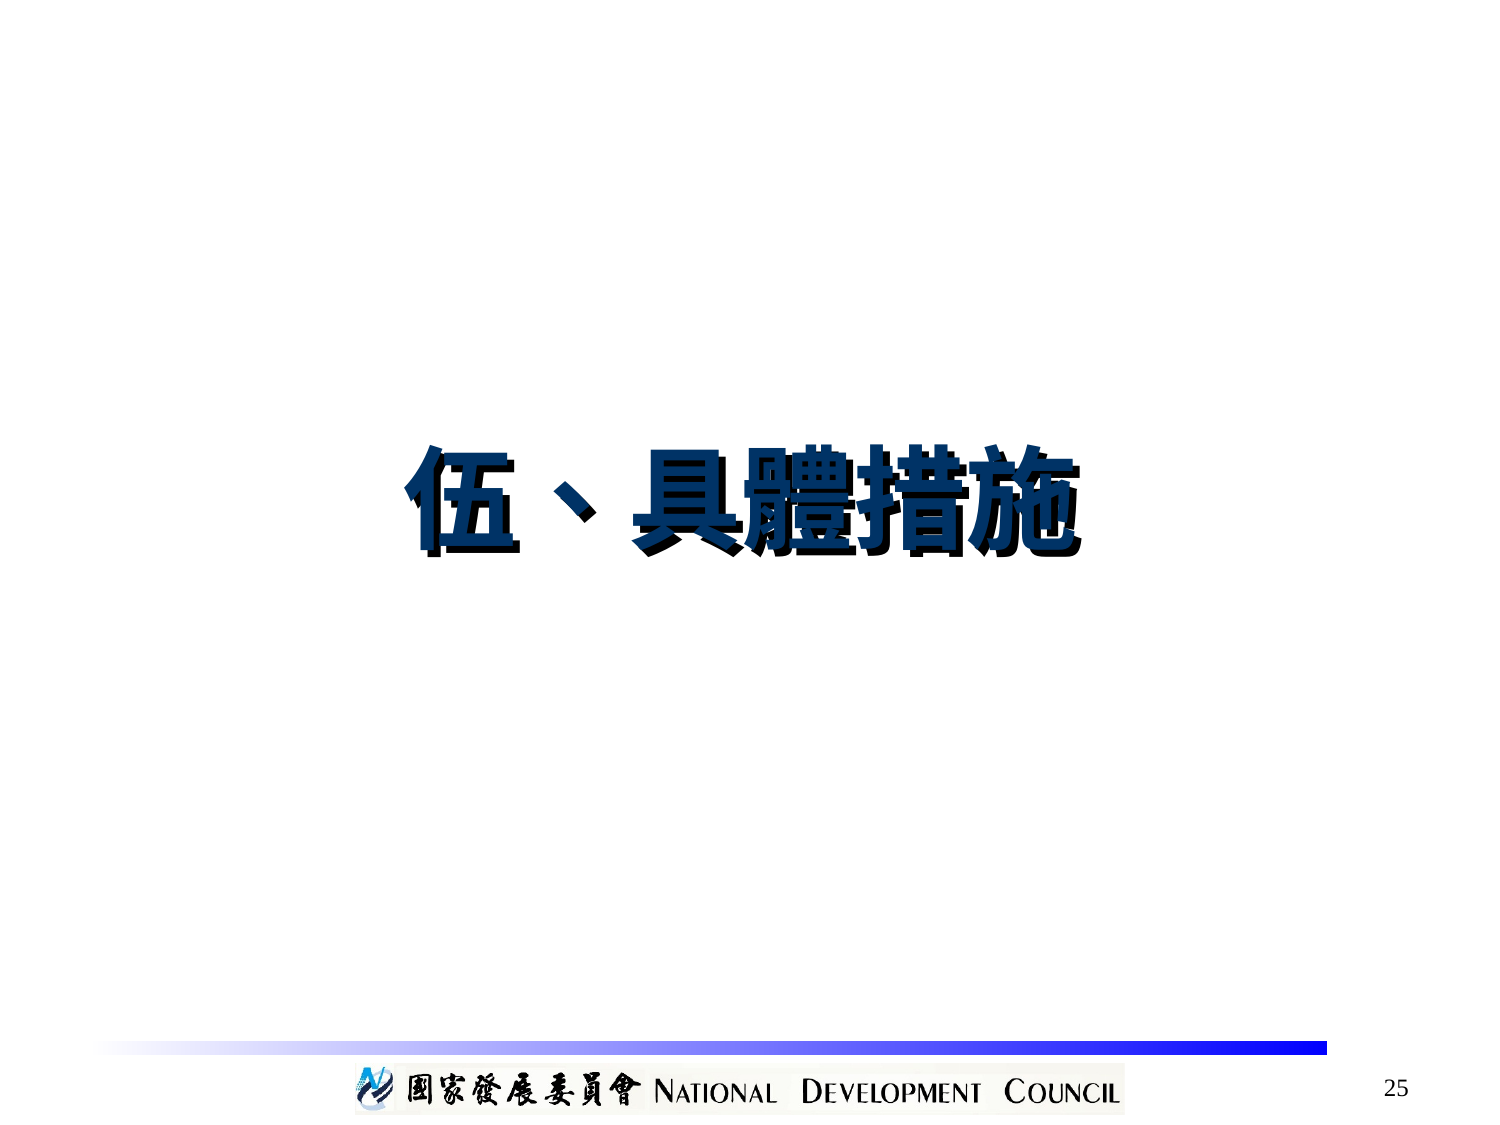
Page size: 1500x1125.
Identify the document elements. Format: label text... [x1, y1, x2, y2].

text_box [1368, 1063, 1485, 1100]
list 伍、具體措施 [336, 420, 1247, 591]
